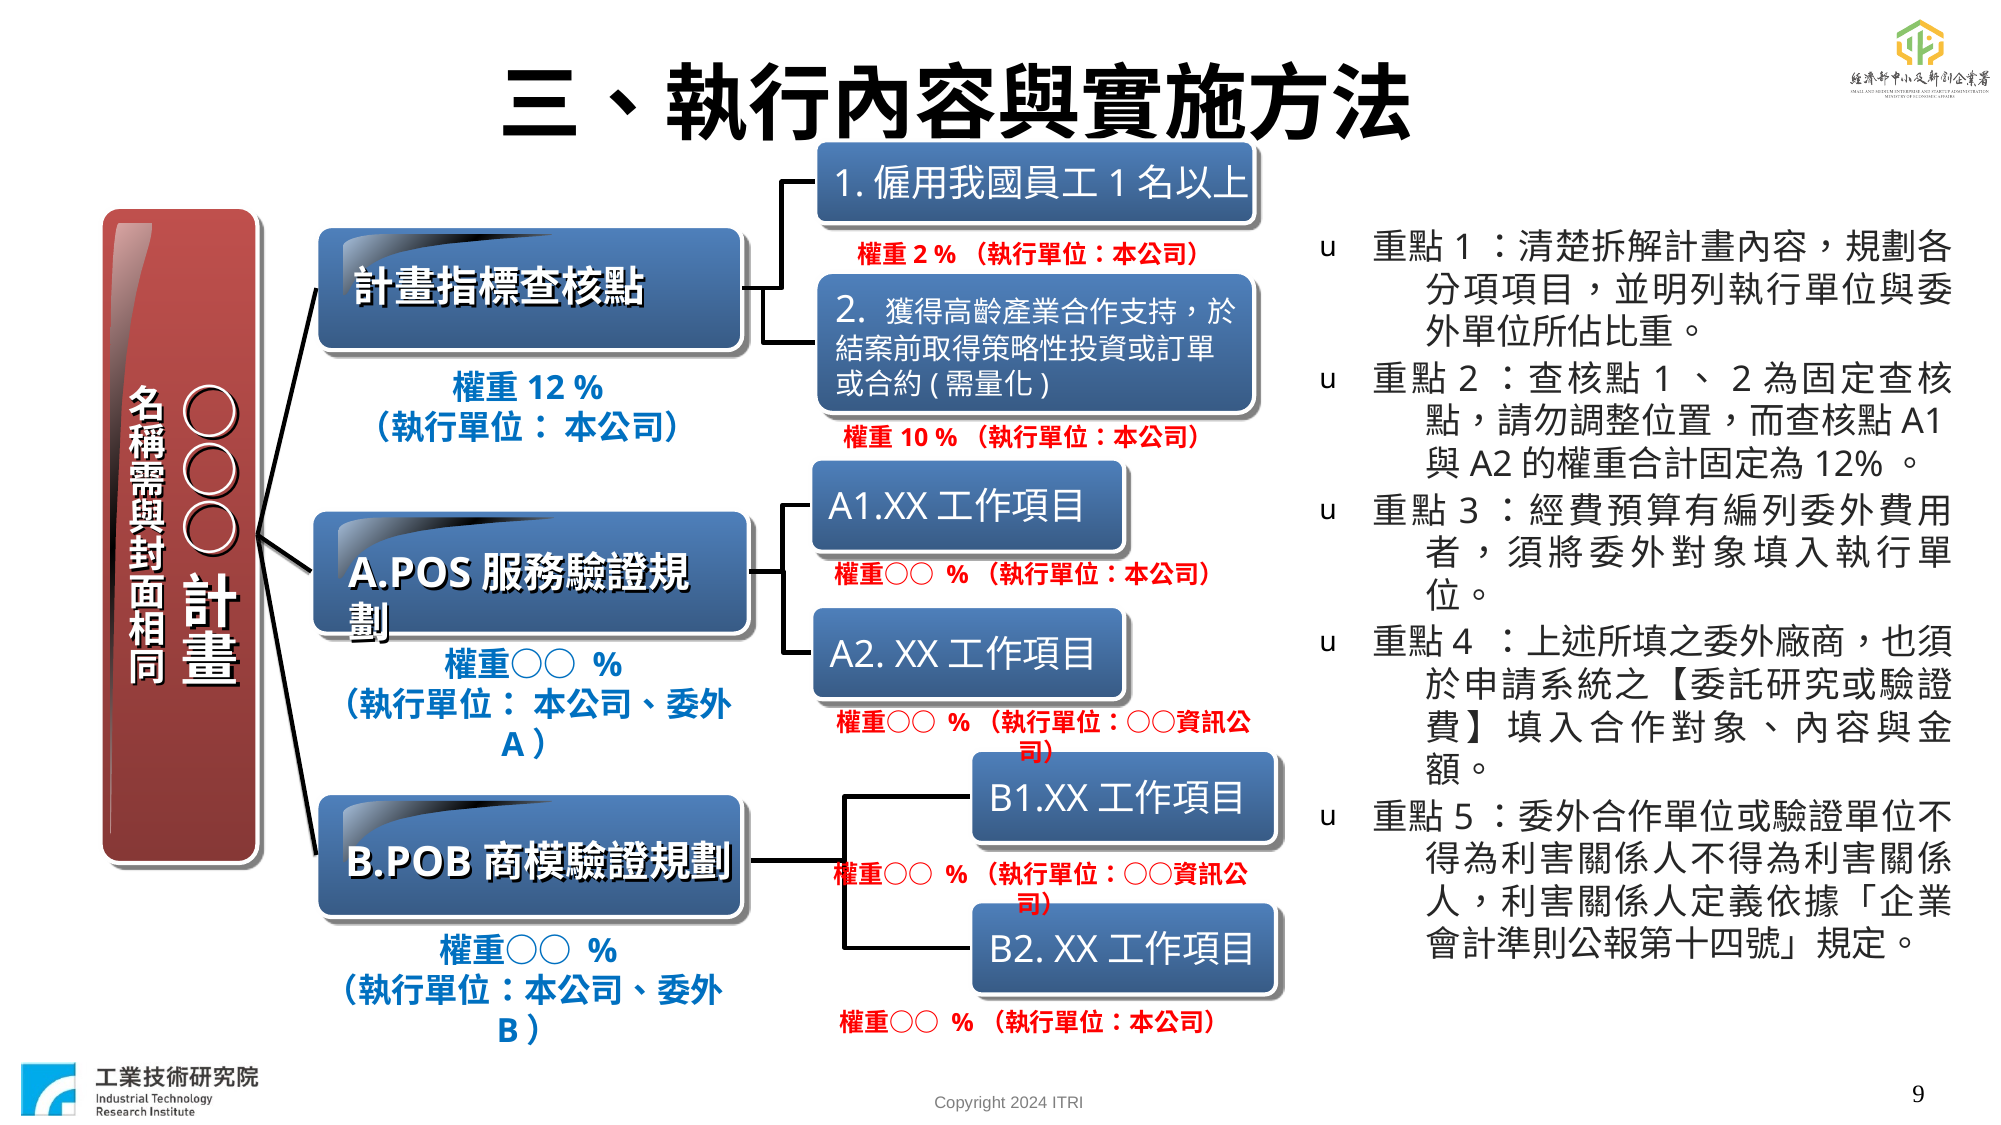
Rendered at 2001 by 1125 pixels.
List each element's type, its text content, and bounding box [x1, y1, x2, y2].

text_box 計畫指標查核點 [338, 253, 683, 318]
text_box ○○○計畫 名稱需與封面相同 [100, 206, 258, 864]
text_box A2. XX工作項目 [811, 606, 1125, 699]
text_box 重點1：清楚拆解計畫內容，規劃各分項項目，並明列執行單位與委外單位所佔比重。 重點2：查核點1、2為固定查核點，請勿調整位置，而查核點A1與A2的權重合計固定為12%。 重點3：經費預算有編列委外費用者，須將委外對象填入執行單位。 重點4 ：上述所填之委外廠商，也須於申請系統之【委託研究或驗證費】填入合作對象、內容與金額。 重點5：委外合作單位或驗證單位不得為利害關係人不得為利害關係人，利害關係人定義依據「企業會計準則公報第十四號」規定。 [1275, 222, 1956, 948]
text_box 權重○○ % （執行單位：本公司、委外B） [291, 922, 766, 1057]
text_box 權重10 %（執行單位：本公司） [809, 414, 1248, 459]
text_box A.POS服務驗證規劃 [333, 539, 742, 635]
text_box A1.XX工作項目 [810, 459, 1125, 552]
text_box [311, 509, 749, 634]
text_box 權重○○ %（執行單位：本公司） [815, 999, 1255, 1044]
text_box [110, 223, 153, 835]
text_box [316, 226, 743, 351]
text_box 1.僱用我國員工1名以上 [815, 140, 1255, 224]
text_box B.POB商模驗證規劃 [330, 828, 751, 893]
text_box B1.XX工作項目 [970, 774, 1275, 843]
text_box 權重12 % （執行單位： 本公司） [323, 359, 733, 454]
text_box 權重2 %（執行單位：本公司） [815, 231, 1255, 276]
text_box 權重○○ %（執行單位：○○資訊公司） [809, 851, 1274, 926]
text_box 2. 獲得高齡產業合作支持，於 結案前取得策略性投資或訂單 或合約(需量化) [815, 276, 1255, 413]
text_box 三、執行內容與實施方法 [271, 22, 1641, 127]
text_box 權重○○ %（執行單位：本公司） [810, 552, 1249, 597]
text_box 權重○○ % （執行單位： 本公司、委外A） [293, 635, 774, 770]
text_box 9 [1897, 1070, 1983, 1121]
text_box [316, 792, 743, 918]
text_box 權重○○ %（執行單位：○○資訊公司） [806, 699, 1275, 774]
text_box B2. XX工作項目 [970, 906, 1276, 995]
